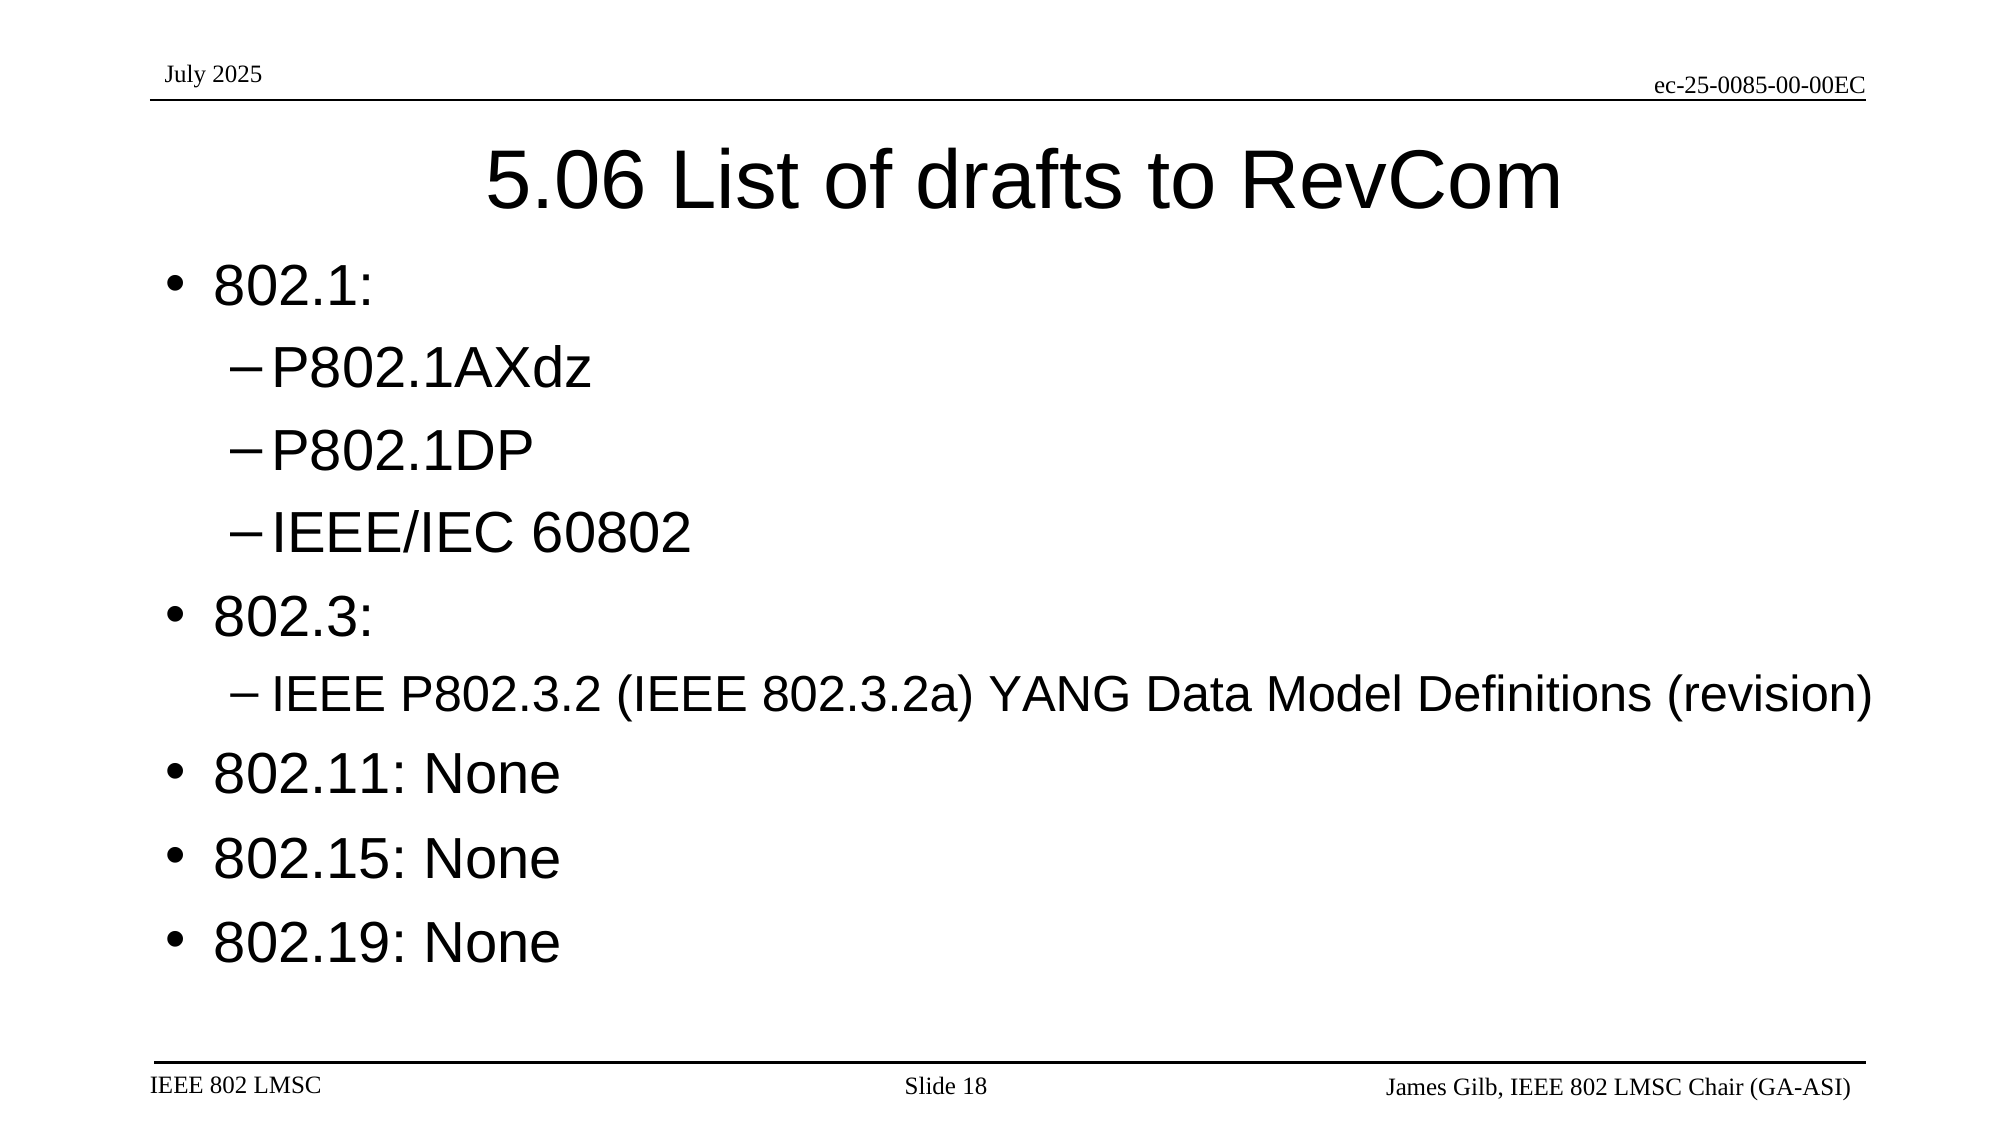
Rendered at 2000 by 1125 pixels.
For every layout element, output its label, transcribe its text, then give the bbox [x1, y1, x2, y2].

list 802.1: P802.1AXdz P802.1DP IEEE/IEC 60802 802.3: IEEE P802.3.2 (IEEE 802.3.2a) YANG Data Model Definitions (revision) 802.11: None 802.15: None 802.19: None [150, 239, 1900, 1051]
title 5.06 List of drafts to RevCom [149, 112, 1900, 238]
